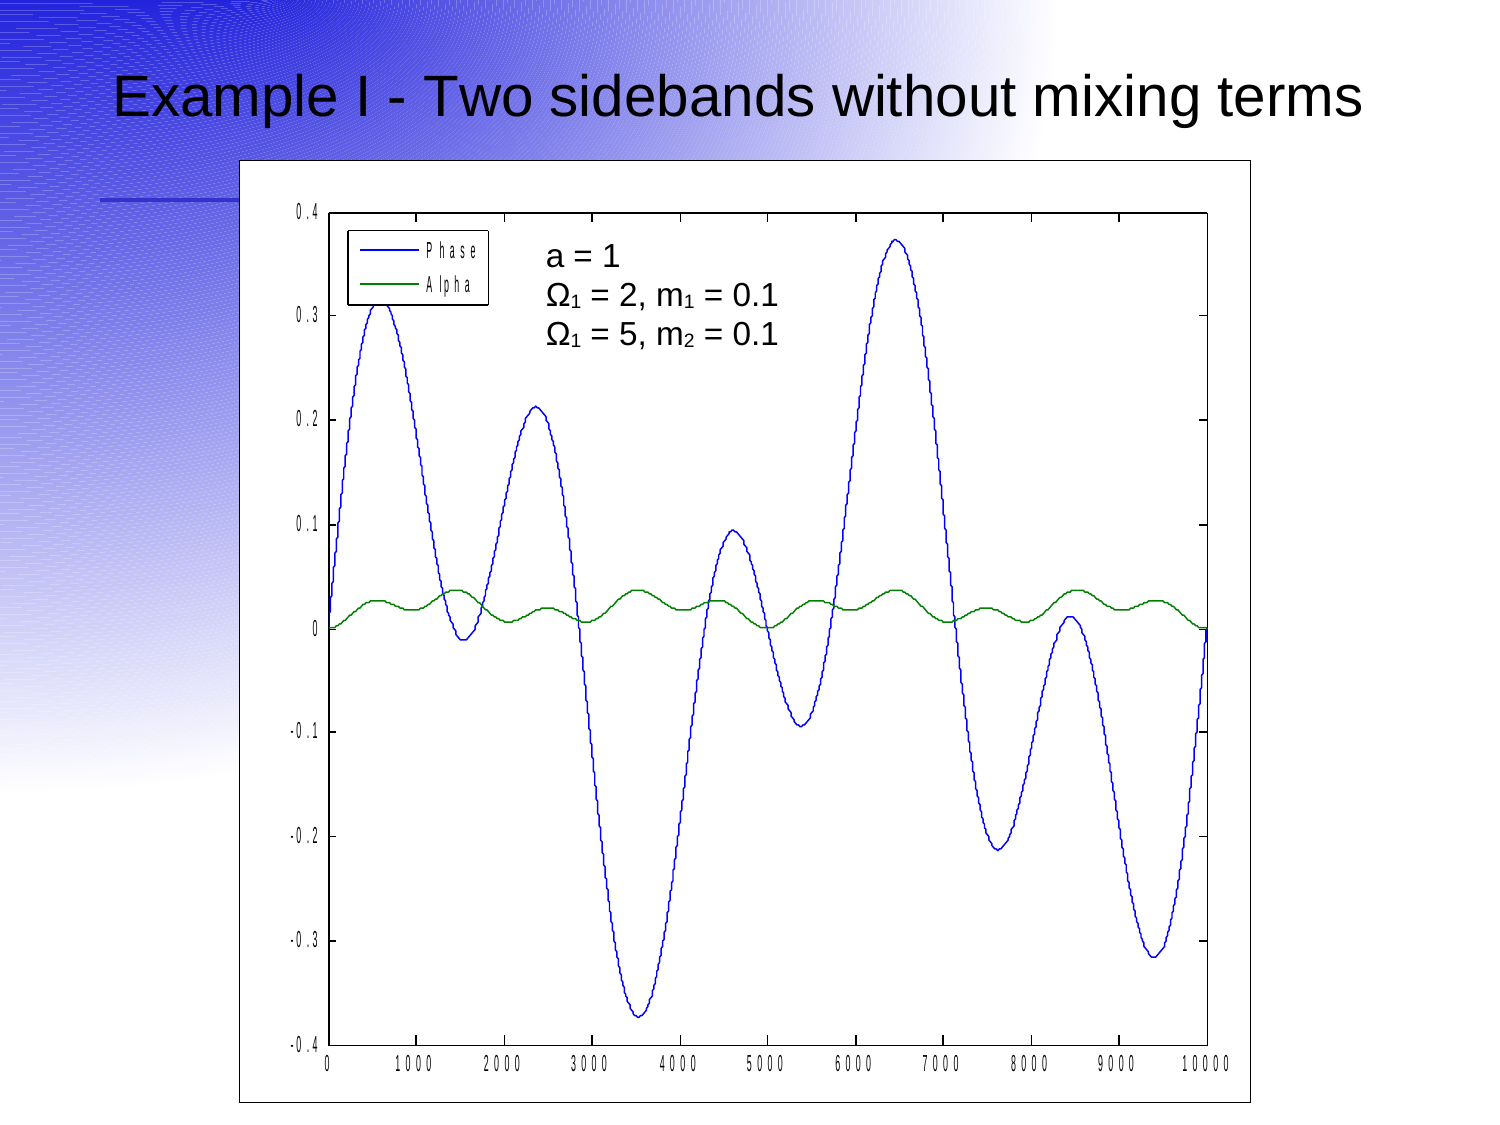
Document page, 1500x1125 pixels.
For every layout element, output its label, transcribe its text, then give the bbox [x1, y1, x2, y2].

title Example I - Two sidebands without mixing terms [112, 24, 1388, 163]
picture [181, 136, 1316, 1125]
text_box a = 1 Ω1 = 2, m1 = 0.1 Ω1 = 5, m2 = 0.1 [545, 235, 804, 374]
